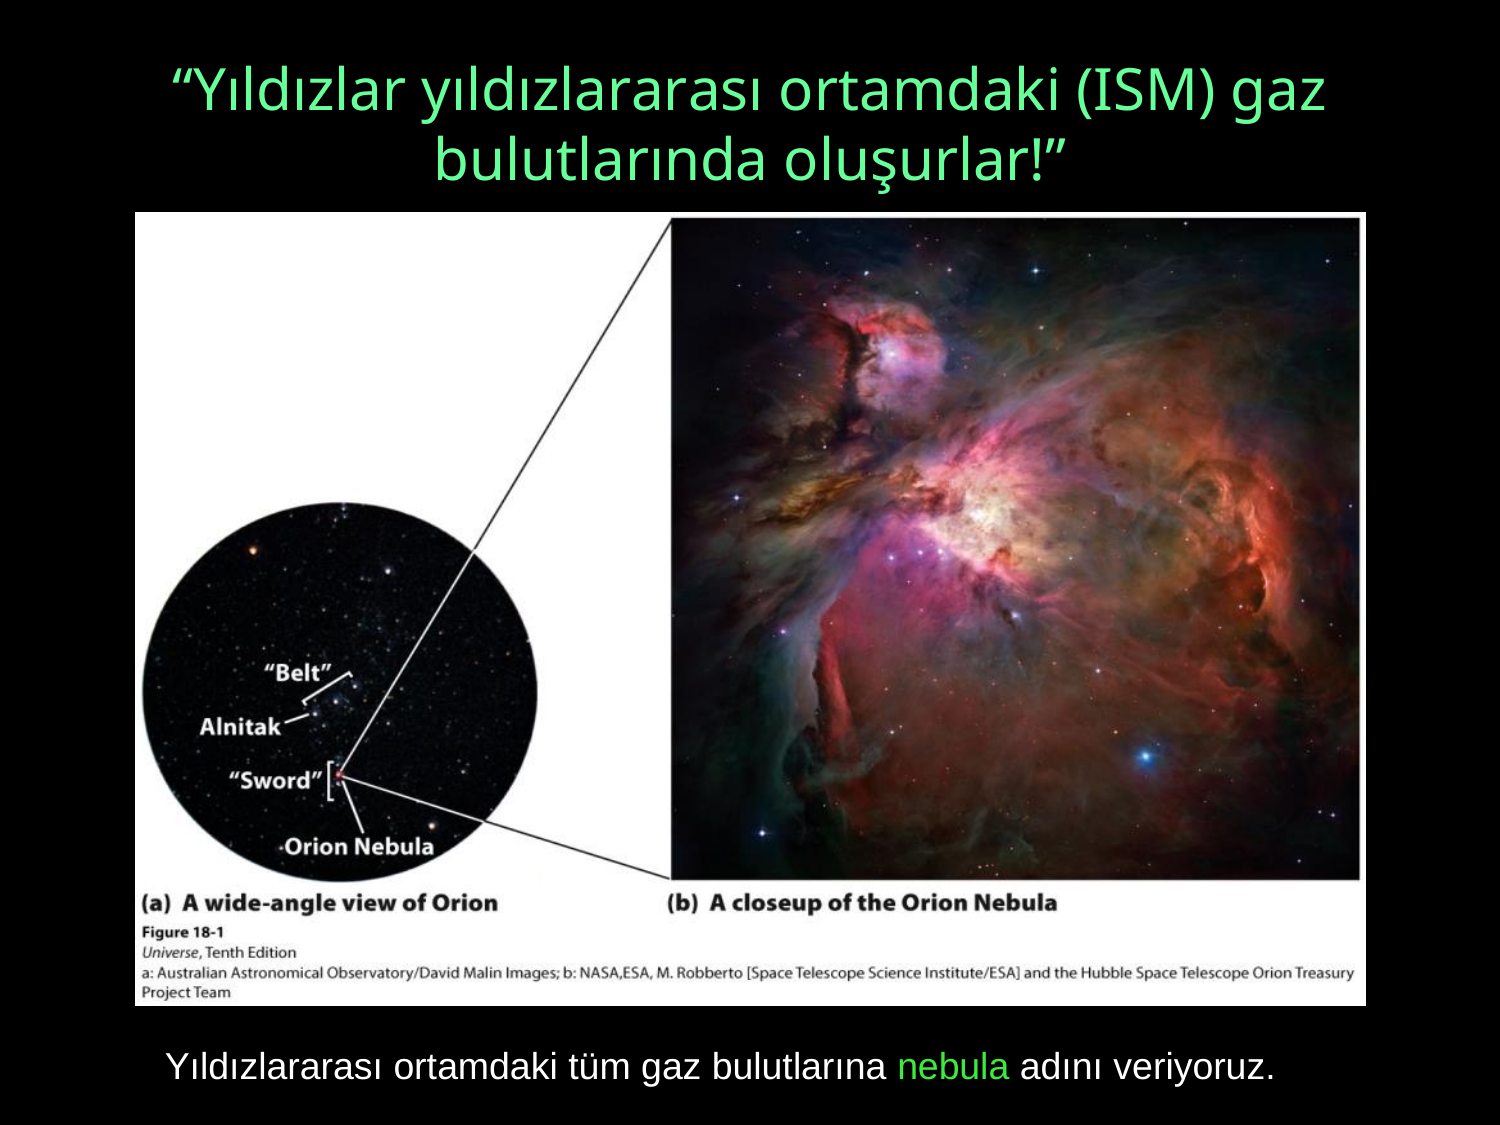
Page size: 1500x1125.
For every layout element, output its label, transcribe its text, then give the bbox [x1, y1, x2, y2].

text_box Yıldızlararası ortamdaki tüm gaz bulutlarına nebula adını veriyoruz. [150, 1035, 1336, 1095]
title “Yıldızlar yıldızlararası ortamdaki (ISM) gaz bulutlarında oluşurlar!” [75, 45, 1425, 233]
picture [135, 212, 1366, 1006]
